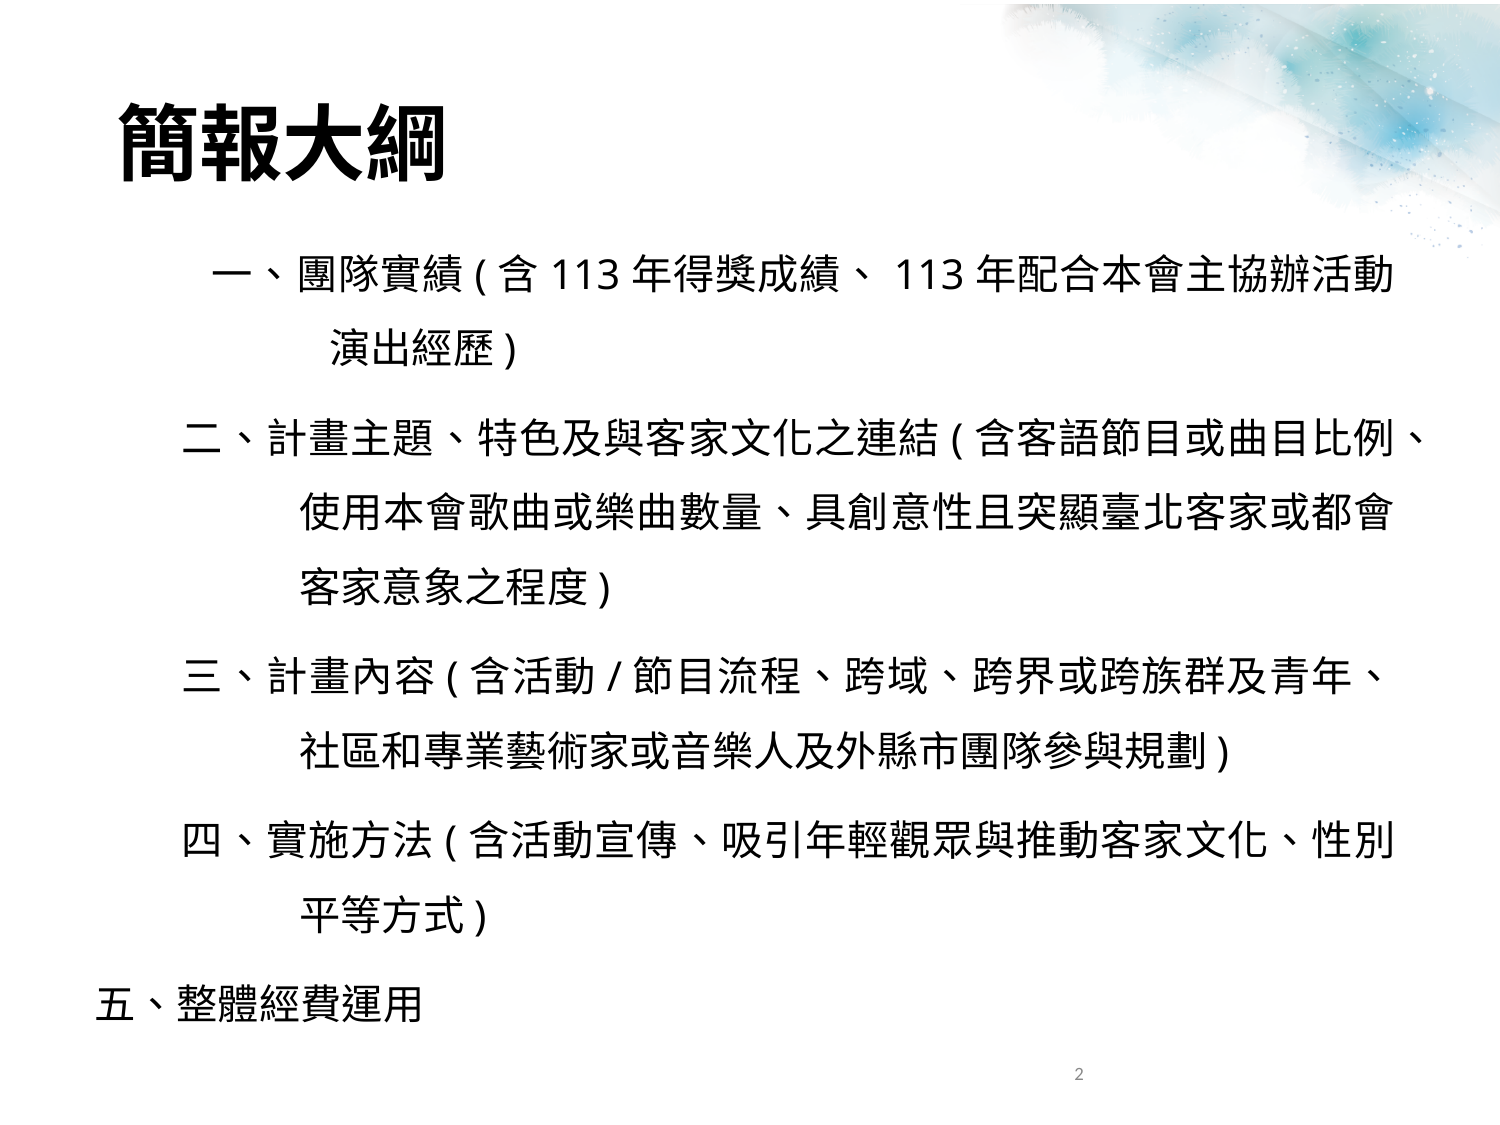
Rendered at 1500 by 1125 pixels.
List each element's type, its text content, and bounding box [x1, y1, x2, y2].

text_box [1059, 1042, 1397, 1103]
title 簡報大綱 [101, 62, 1395, 216]
list 一、團隊實績(含113年得獎成績、113年配合本會主協辦活動演出經歷) 二、計畫主題、特色及與客家文化之連結(含客語節目或曲目比例、使用本會歌曲或樂曲數量、具創意性且突顯臺北客家或都會客家意象之程度) 三、計畫內容(含活動/節目流程、跨域、跨界或跨族群及青年、社區和專業藝術家或音樂人及外縣市團隊參與規劃) 四、實施方法(含活動宣傳、吸引年輕觀眾與推動客家文化、性別平等方式) 五、整體經費運用 [79, 216, 1411, 971]
